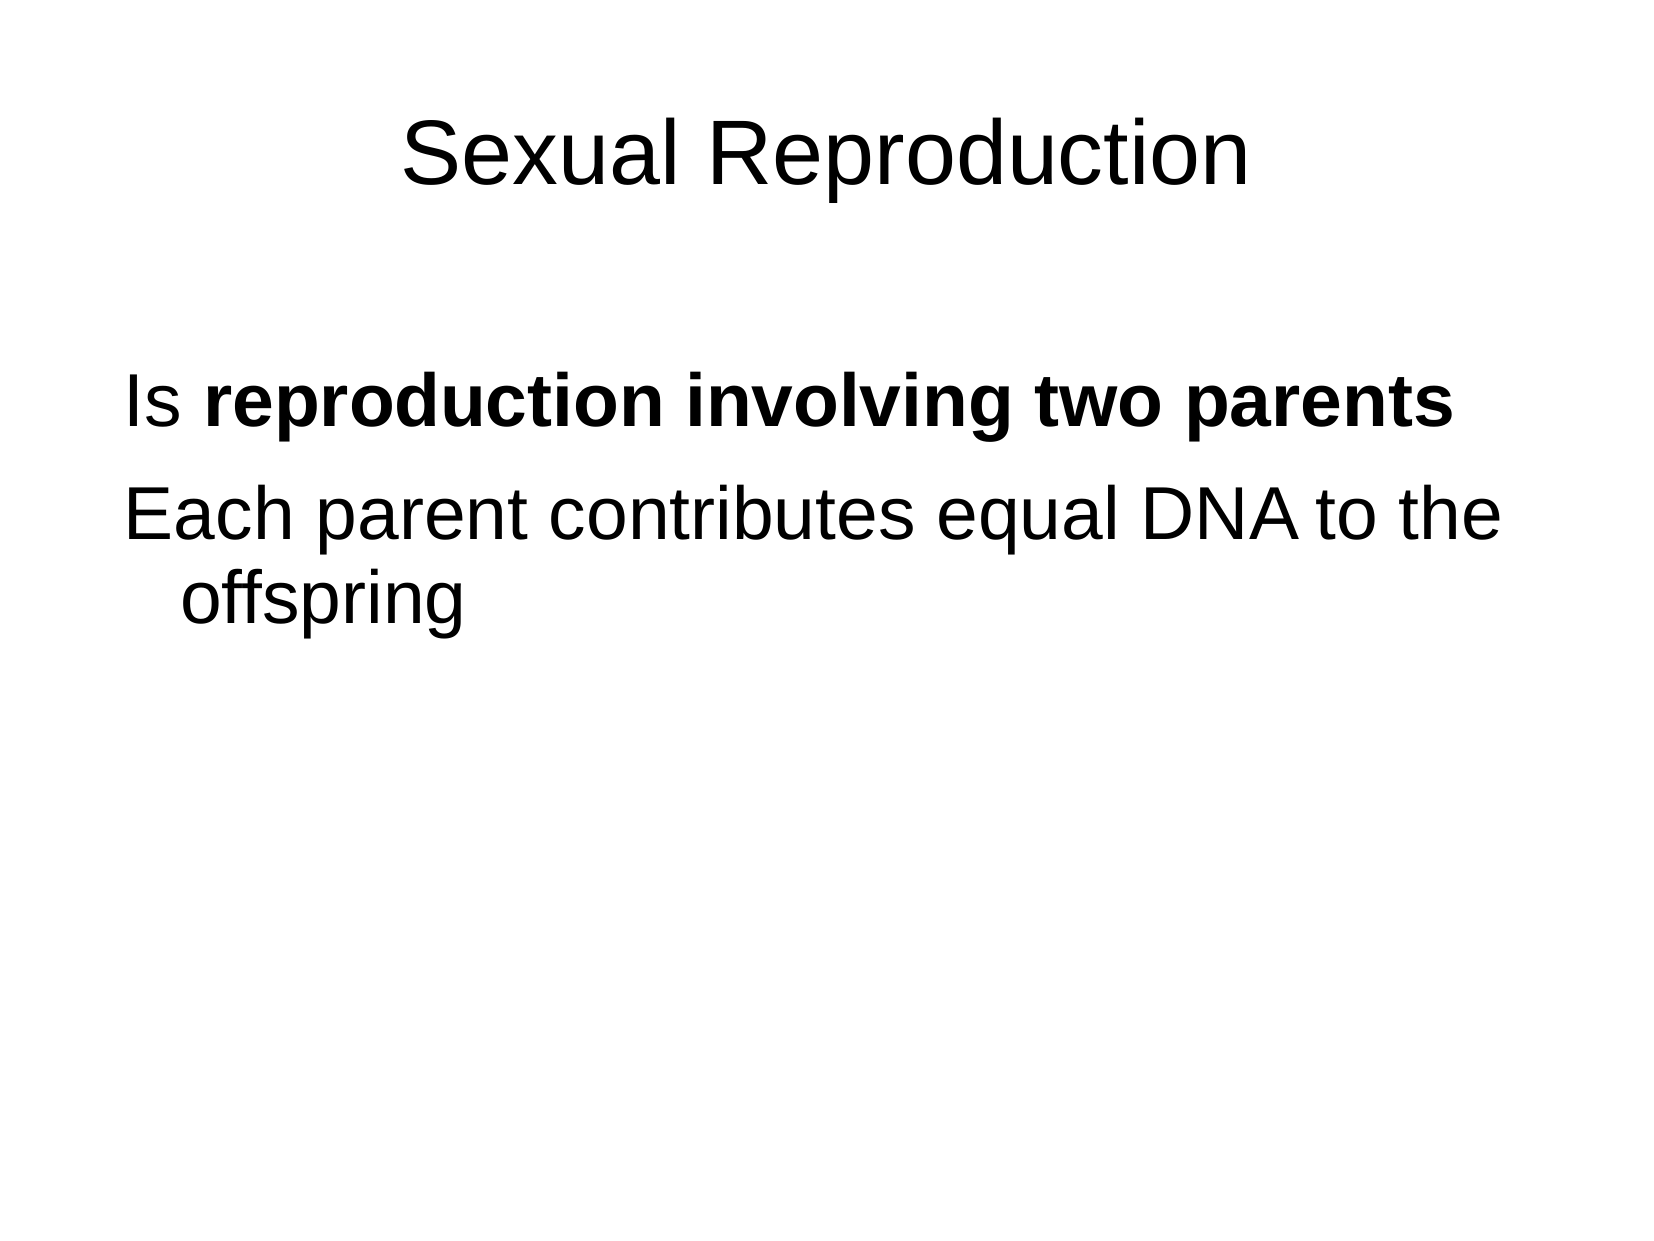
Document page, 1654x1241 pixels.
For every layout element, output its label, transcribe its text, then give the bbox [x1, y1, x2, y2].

title Sexual Reproduction [82, 49, 1571, 257]
list Is reproduction involving two parents Each parent contributes equal DNA to the offspring [124, 358, 1530, 1088]
